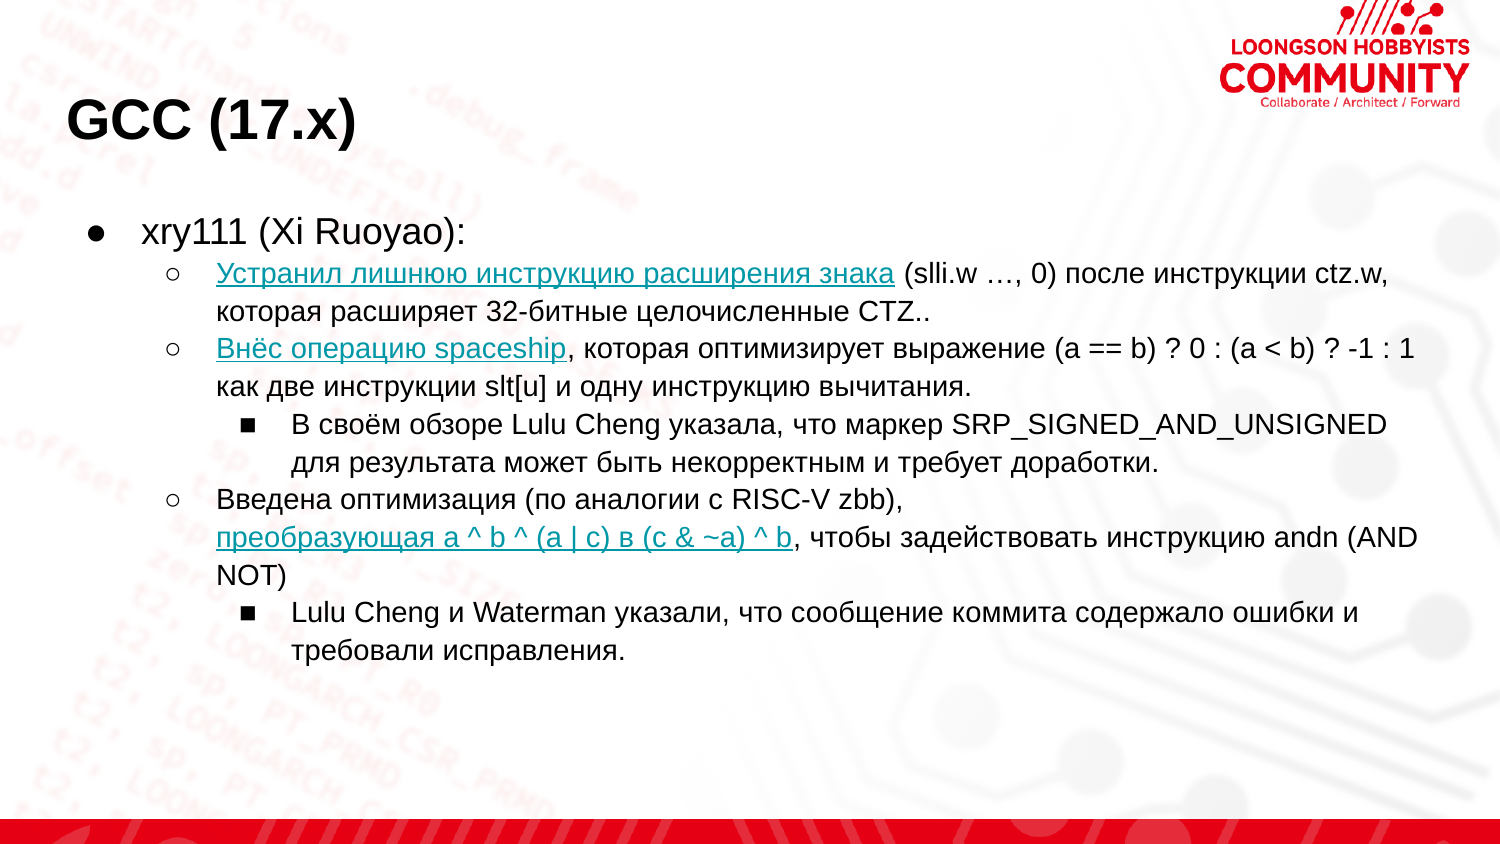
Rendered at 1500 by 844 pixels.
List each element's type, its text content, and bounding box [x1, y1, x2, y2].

picture [0, 0, 1500, 844]
list xry111 (Xi Ruoyao): Устранил лишнюю инструкцию расширения знака (slli.w …, 0) после инструкции ctz.w, которая расширяет 32-битные целочисленные CTZ.. Внёс операцию spaceship, которая оптимизирует выражение (a == b) ? 0 : (a < b) ? -1 : 1 как две инструкции slt[u] и одну инструкцию вычитания. В своём обзоре Lulu Cheng указала, что маркер SRP_SIGNED_AND_UNSIGNED для результата может быть некорректным и требует доработки. Введена оптимизация (по аналогии с RISC-V zbb), преобразующая a ^ b ^ (a | c) в (c & ~a) ^ b, чтобы задействовать инструкцию andn (AND NOT) Lulu Cheng и Waterman указали, что сообщение коммита содержало ошибки и требовали исправления. [51, 189, 1449, 750]
title GCC (17.x) [51, 72, 1449, 167]
